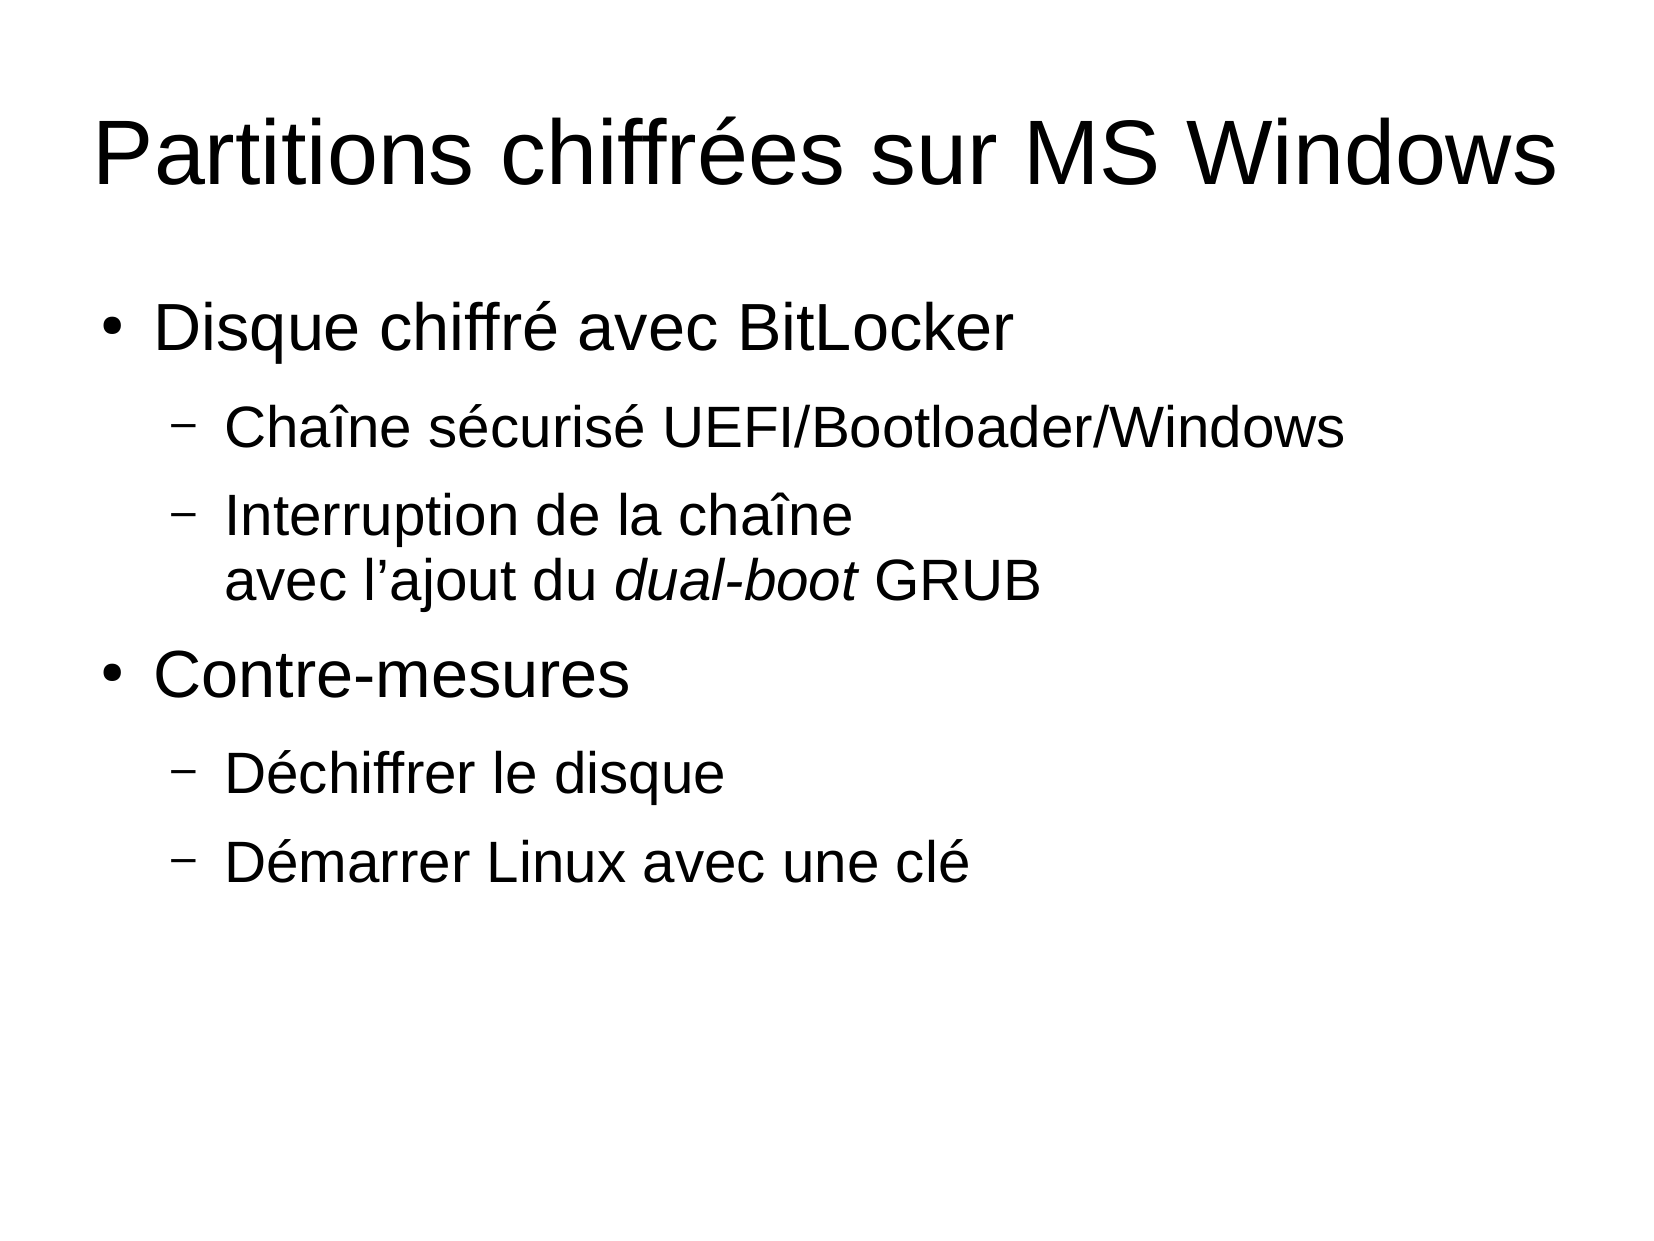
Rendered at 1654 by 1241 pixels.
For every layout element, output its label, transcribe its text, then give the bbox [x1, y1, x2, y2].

title Partitions chiffrées sur MS Windows [82, 49, 1571, 257]
list Disque chiffré avec BitLocker Chaîne sécurisé UEFI/Bootloader/Windows Interruption de la chaîne avec l’ajout du dual-boot GRUB Contre-mesures Déchiffrer le disque Démarrer Linux avec une clé [82, 290, 1571, 1010]
